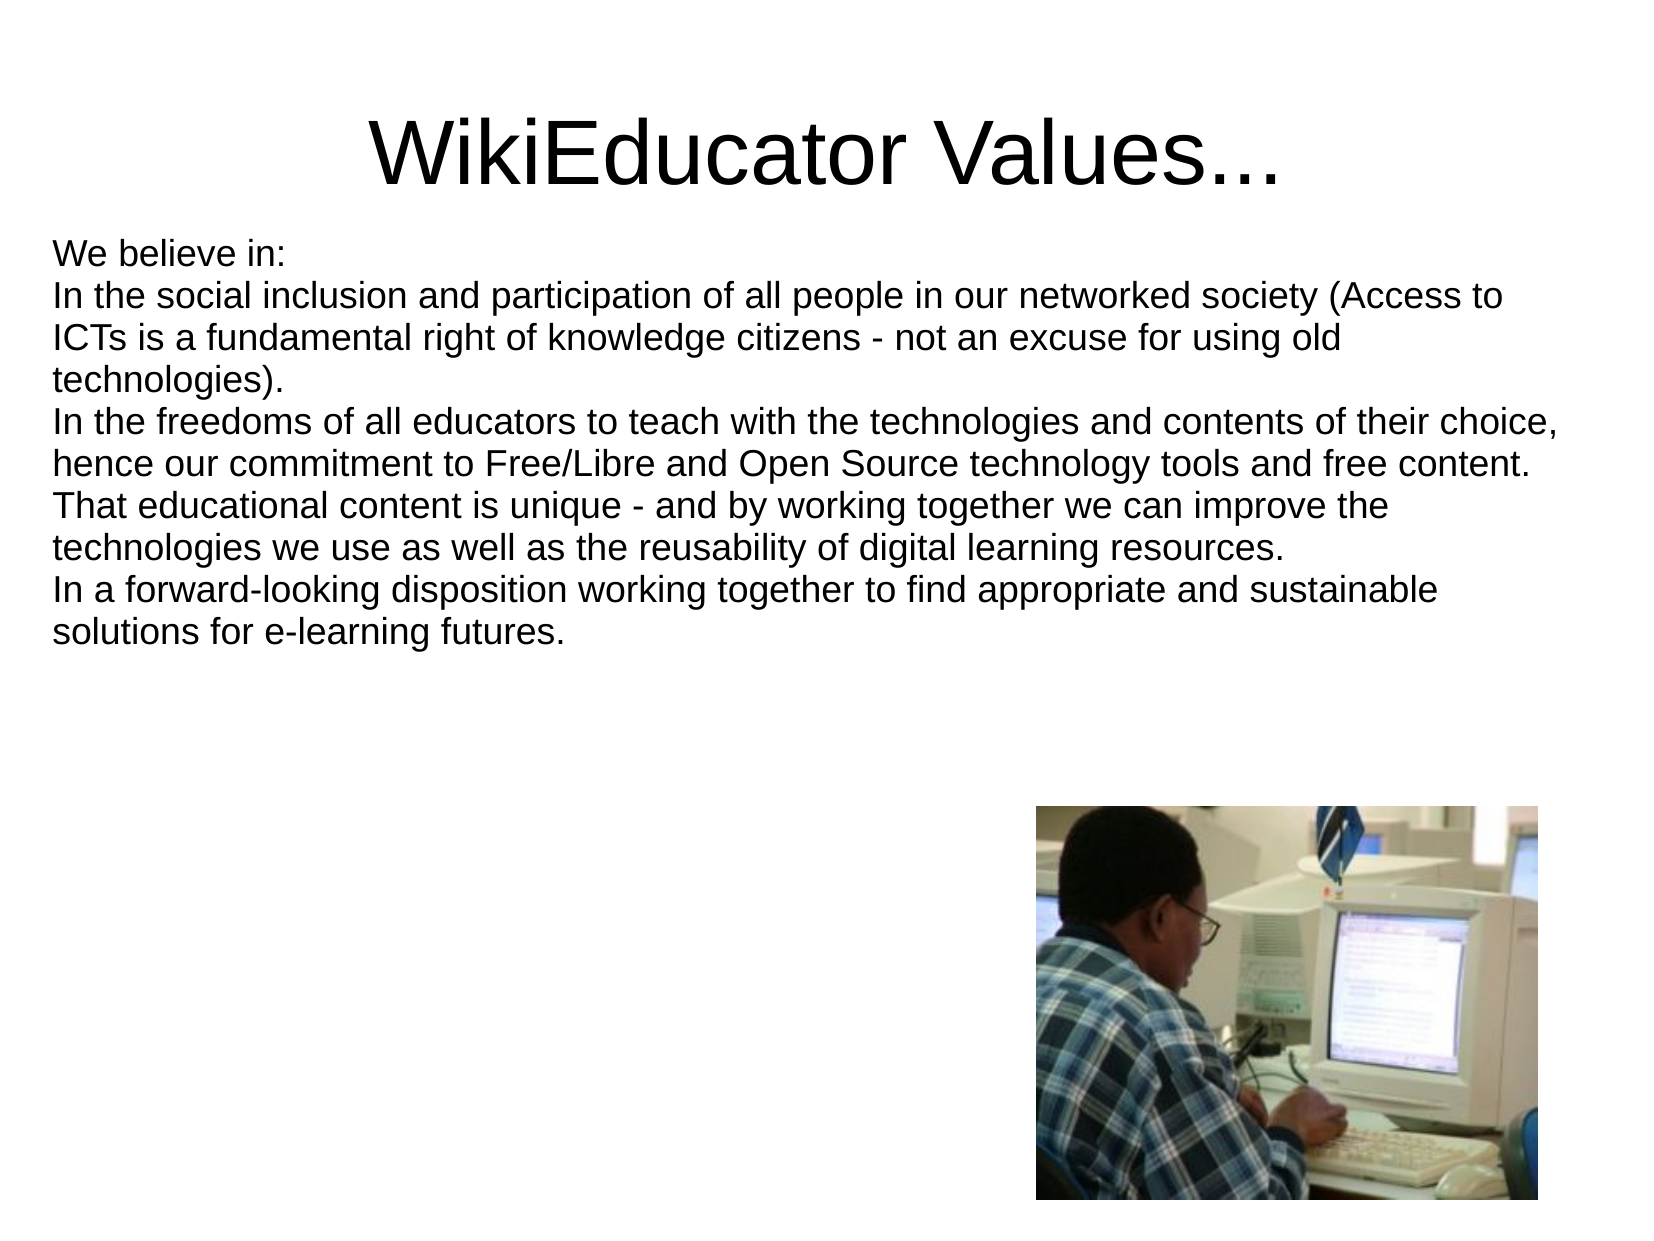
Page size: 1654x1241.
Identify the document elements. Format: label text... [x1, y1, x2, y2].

title WikiEducator Values... [82, 49, 1571, 225]
text_box [637, 266, 1501, 339]
picture [1036, 806, 1538, 1201]
text_box We believe in: In the social inclusion and participation of all people in our networked society (Access to ICTs is a fundamental right of knowledge citizens - not an excuse for using old technologies). In the freedoms of all educators to teach with the technologies and contents of their choice, hence our commitment to Free/Libre and Open Source technology tools and free content. That educational content is unique - and by working together we can improve the technologies we use as well as the reusability of digital learning resources. In a forward-looking disposition working together to find appropriate and sustainable solutions for e-learning futures. [37, 225, 1576, 703]
